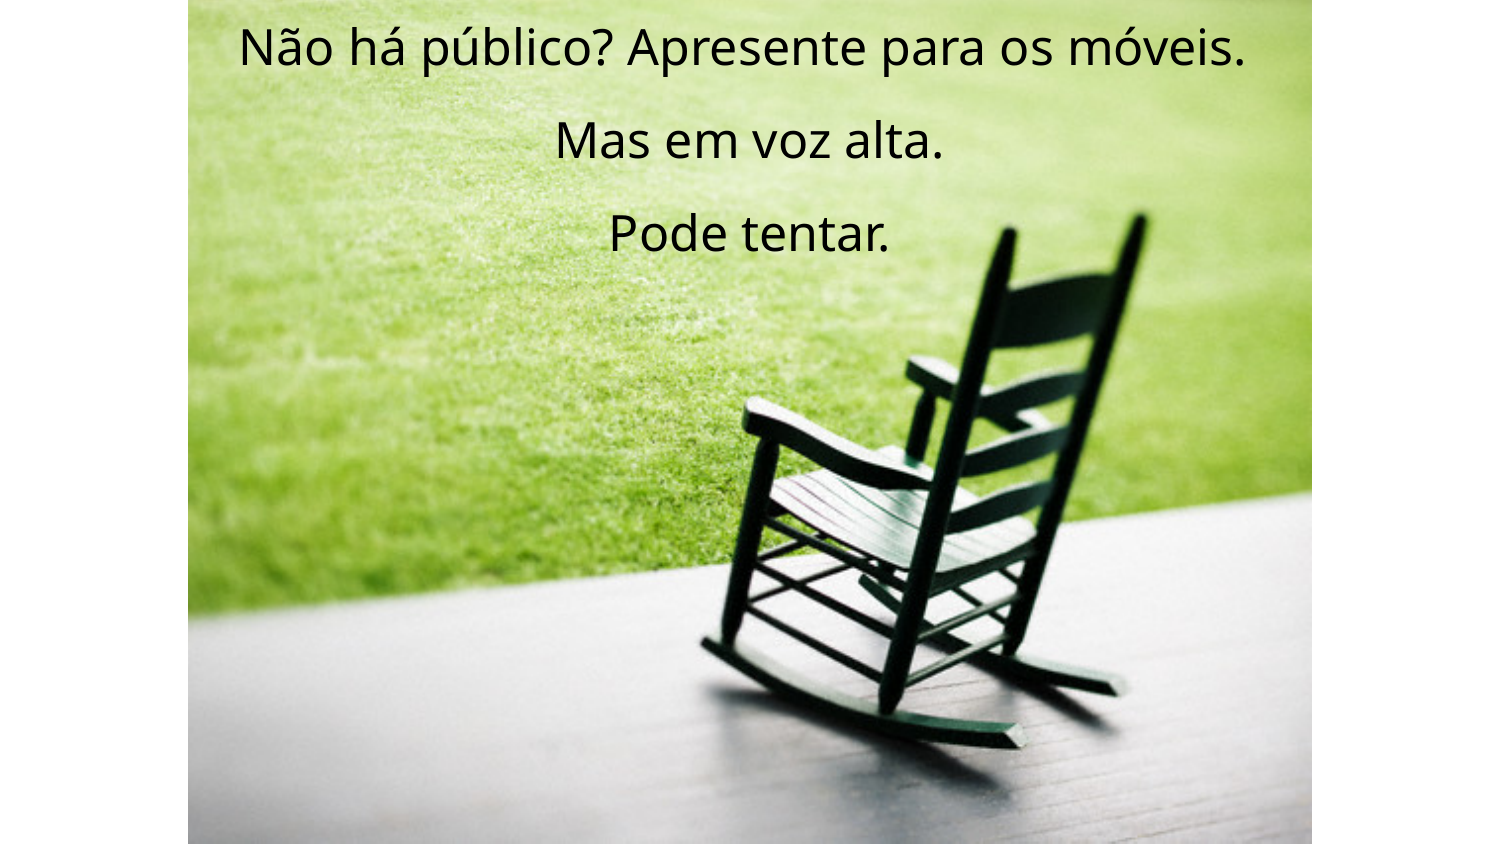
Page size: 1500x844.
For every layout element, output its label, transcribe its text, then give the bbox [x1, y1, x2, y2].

list Não há público? Apresente para os móveis. Mas em voz alta. Pode tentar. [188, 0, 1312, 294]
picture [188, 294, 1312, 844]
